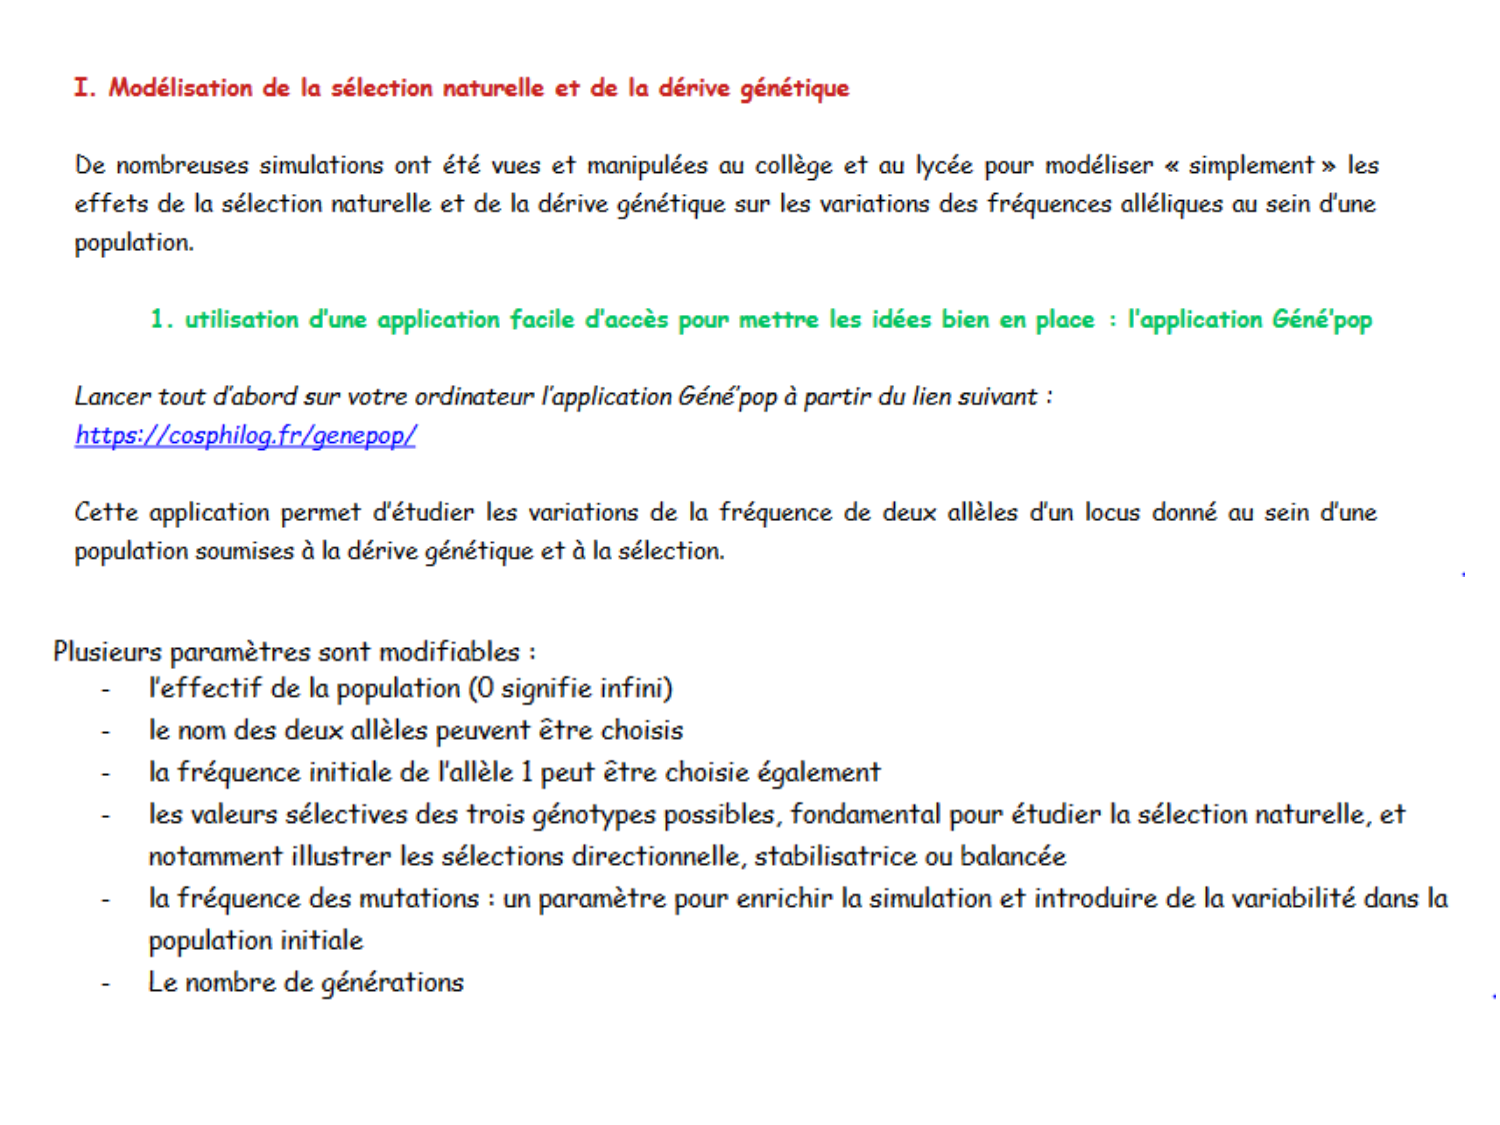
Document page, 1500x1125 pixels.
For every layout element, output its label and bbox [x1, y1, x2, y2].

picture [23, 627, 1496, 1009]
picture [34, 44, 1465, 577]
